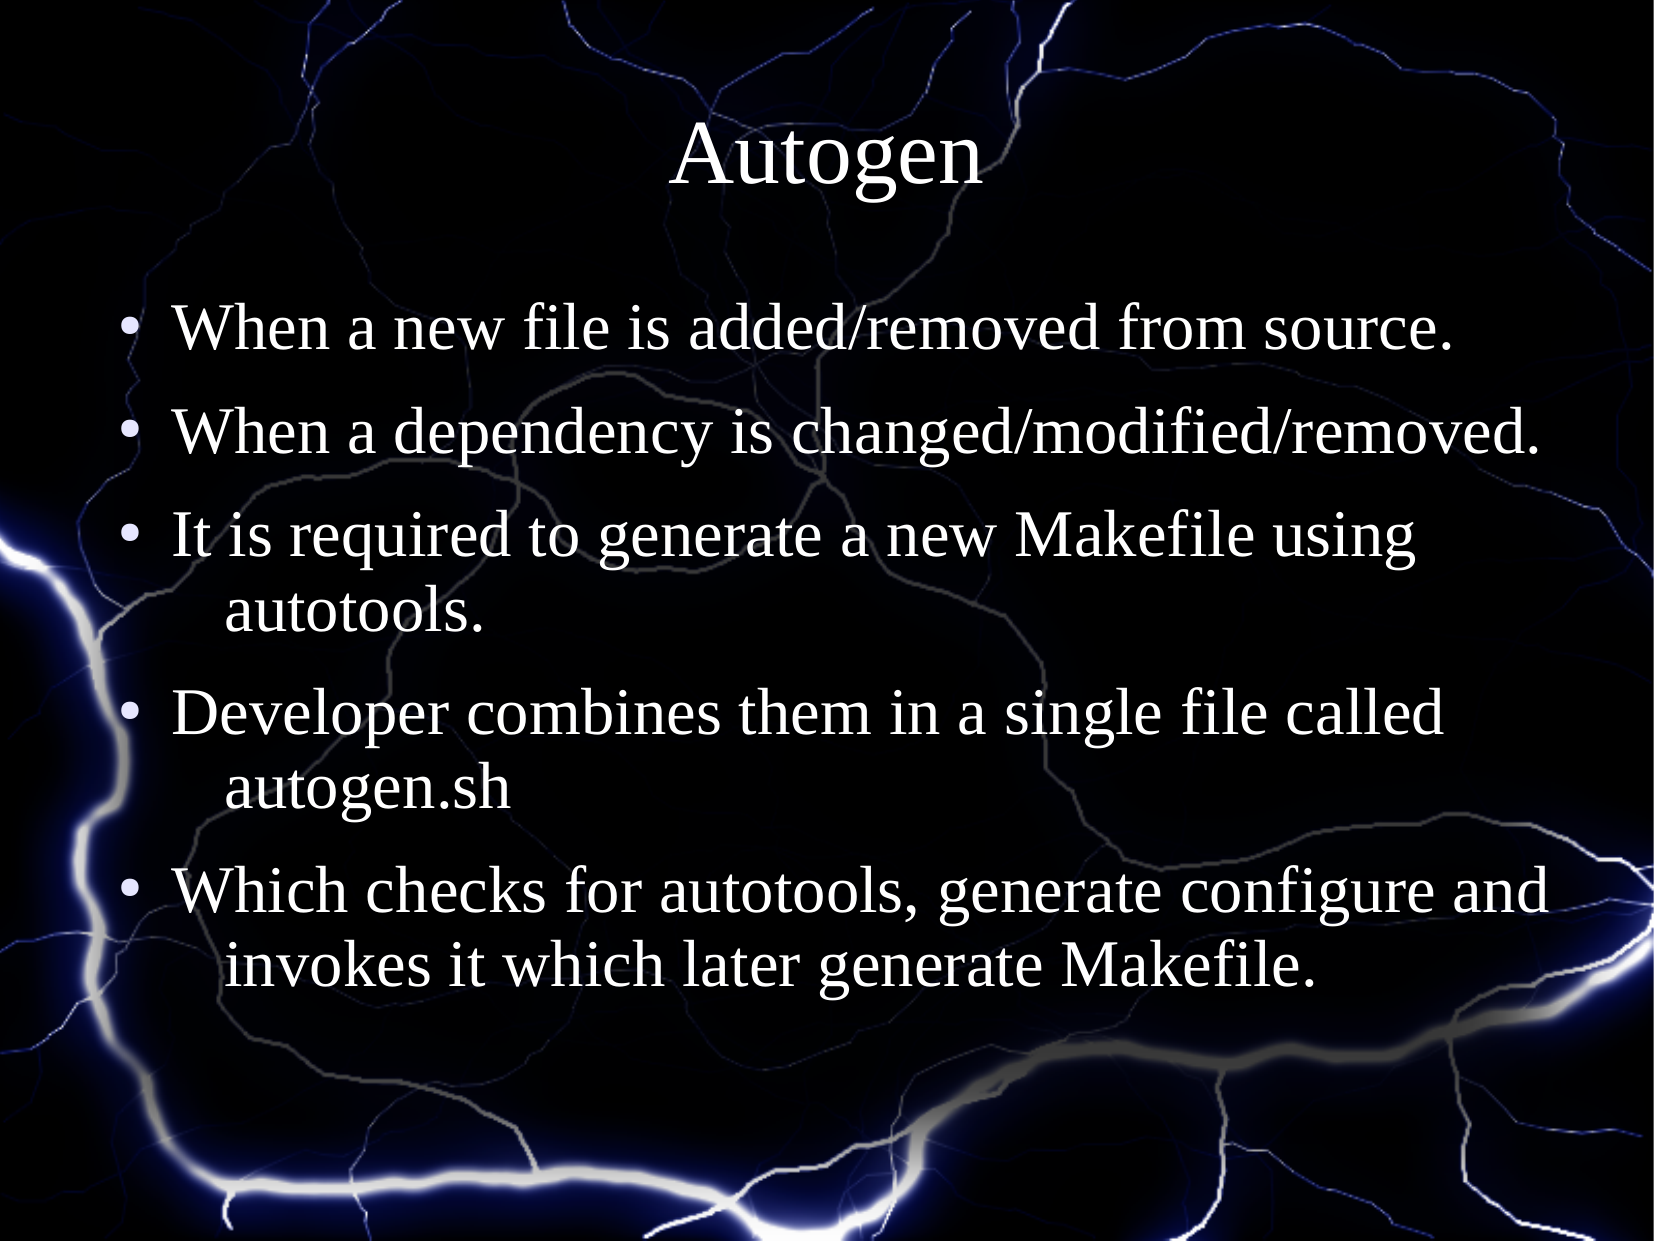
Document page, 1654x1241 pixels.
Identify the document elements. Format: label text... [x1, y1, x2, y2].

list When a new file is added/removed from source. When a dependency is changed/modified/removed. It is required to generate a new Makefile using autotools. Developer combines them in a single file called autogen.sh Which checks for autotools, generate configure and invokes it which later generate Makefile. [82, 290, 1571, 1094]
title Autogen [82, 56, 1571, 250]
picture [0, 0, 1654, 1241]
